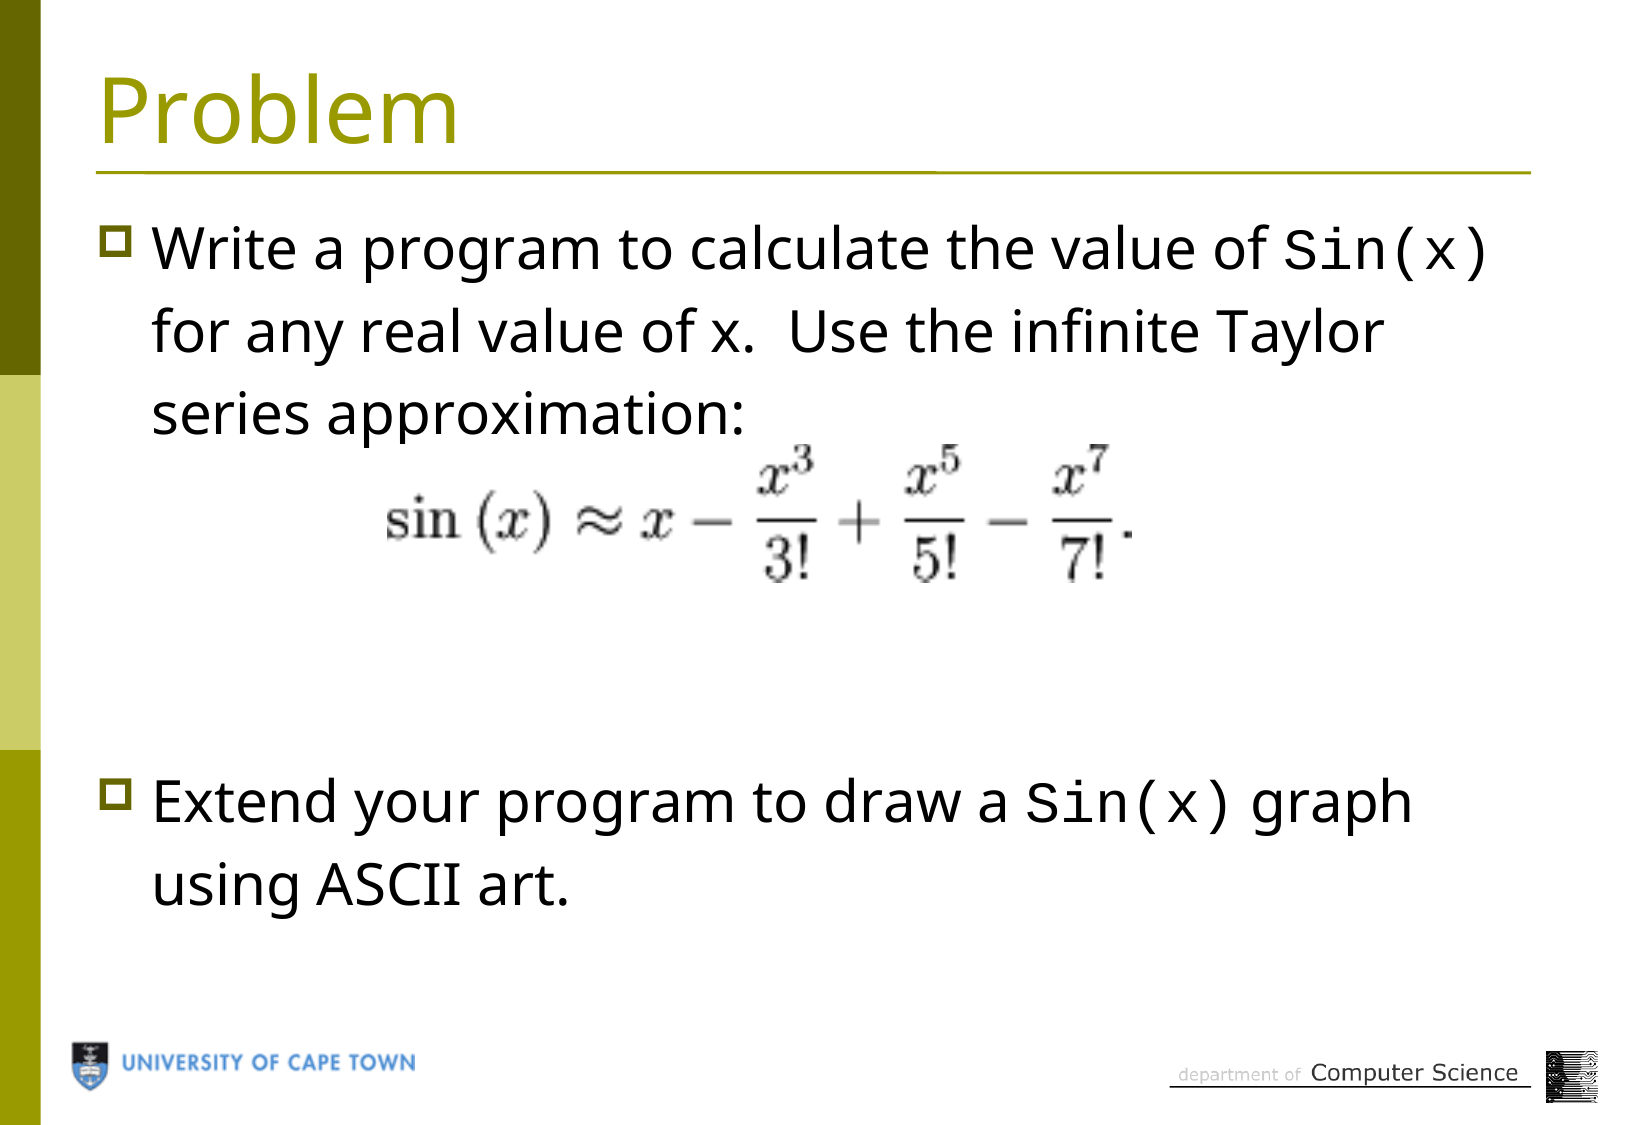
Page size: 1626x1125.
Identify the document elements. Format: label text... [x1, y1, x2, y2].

picture [1169, 1043, 1532, 1091]
picture [61, 1024, 415, 1103]
list Write a program to calculate the value of Sin(x) for any real value of x. Use the infinite Taylor series approximation: Extend your program to draw a Sin(x) graph using ASCII art. [81, 196, 1543, 1021]
title Problem [81, 14, 1543, 172]
picture [387, 444, 1132, 583]
picture [1546, 1051, 1598, 1103]
